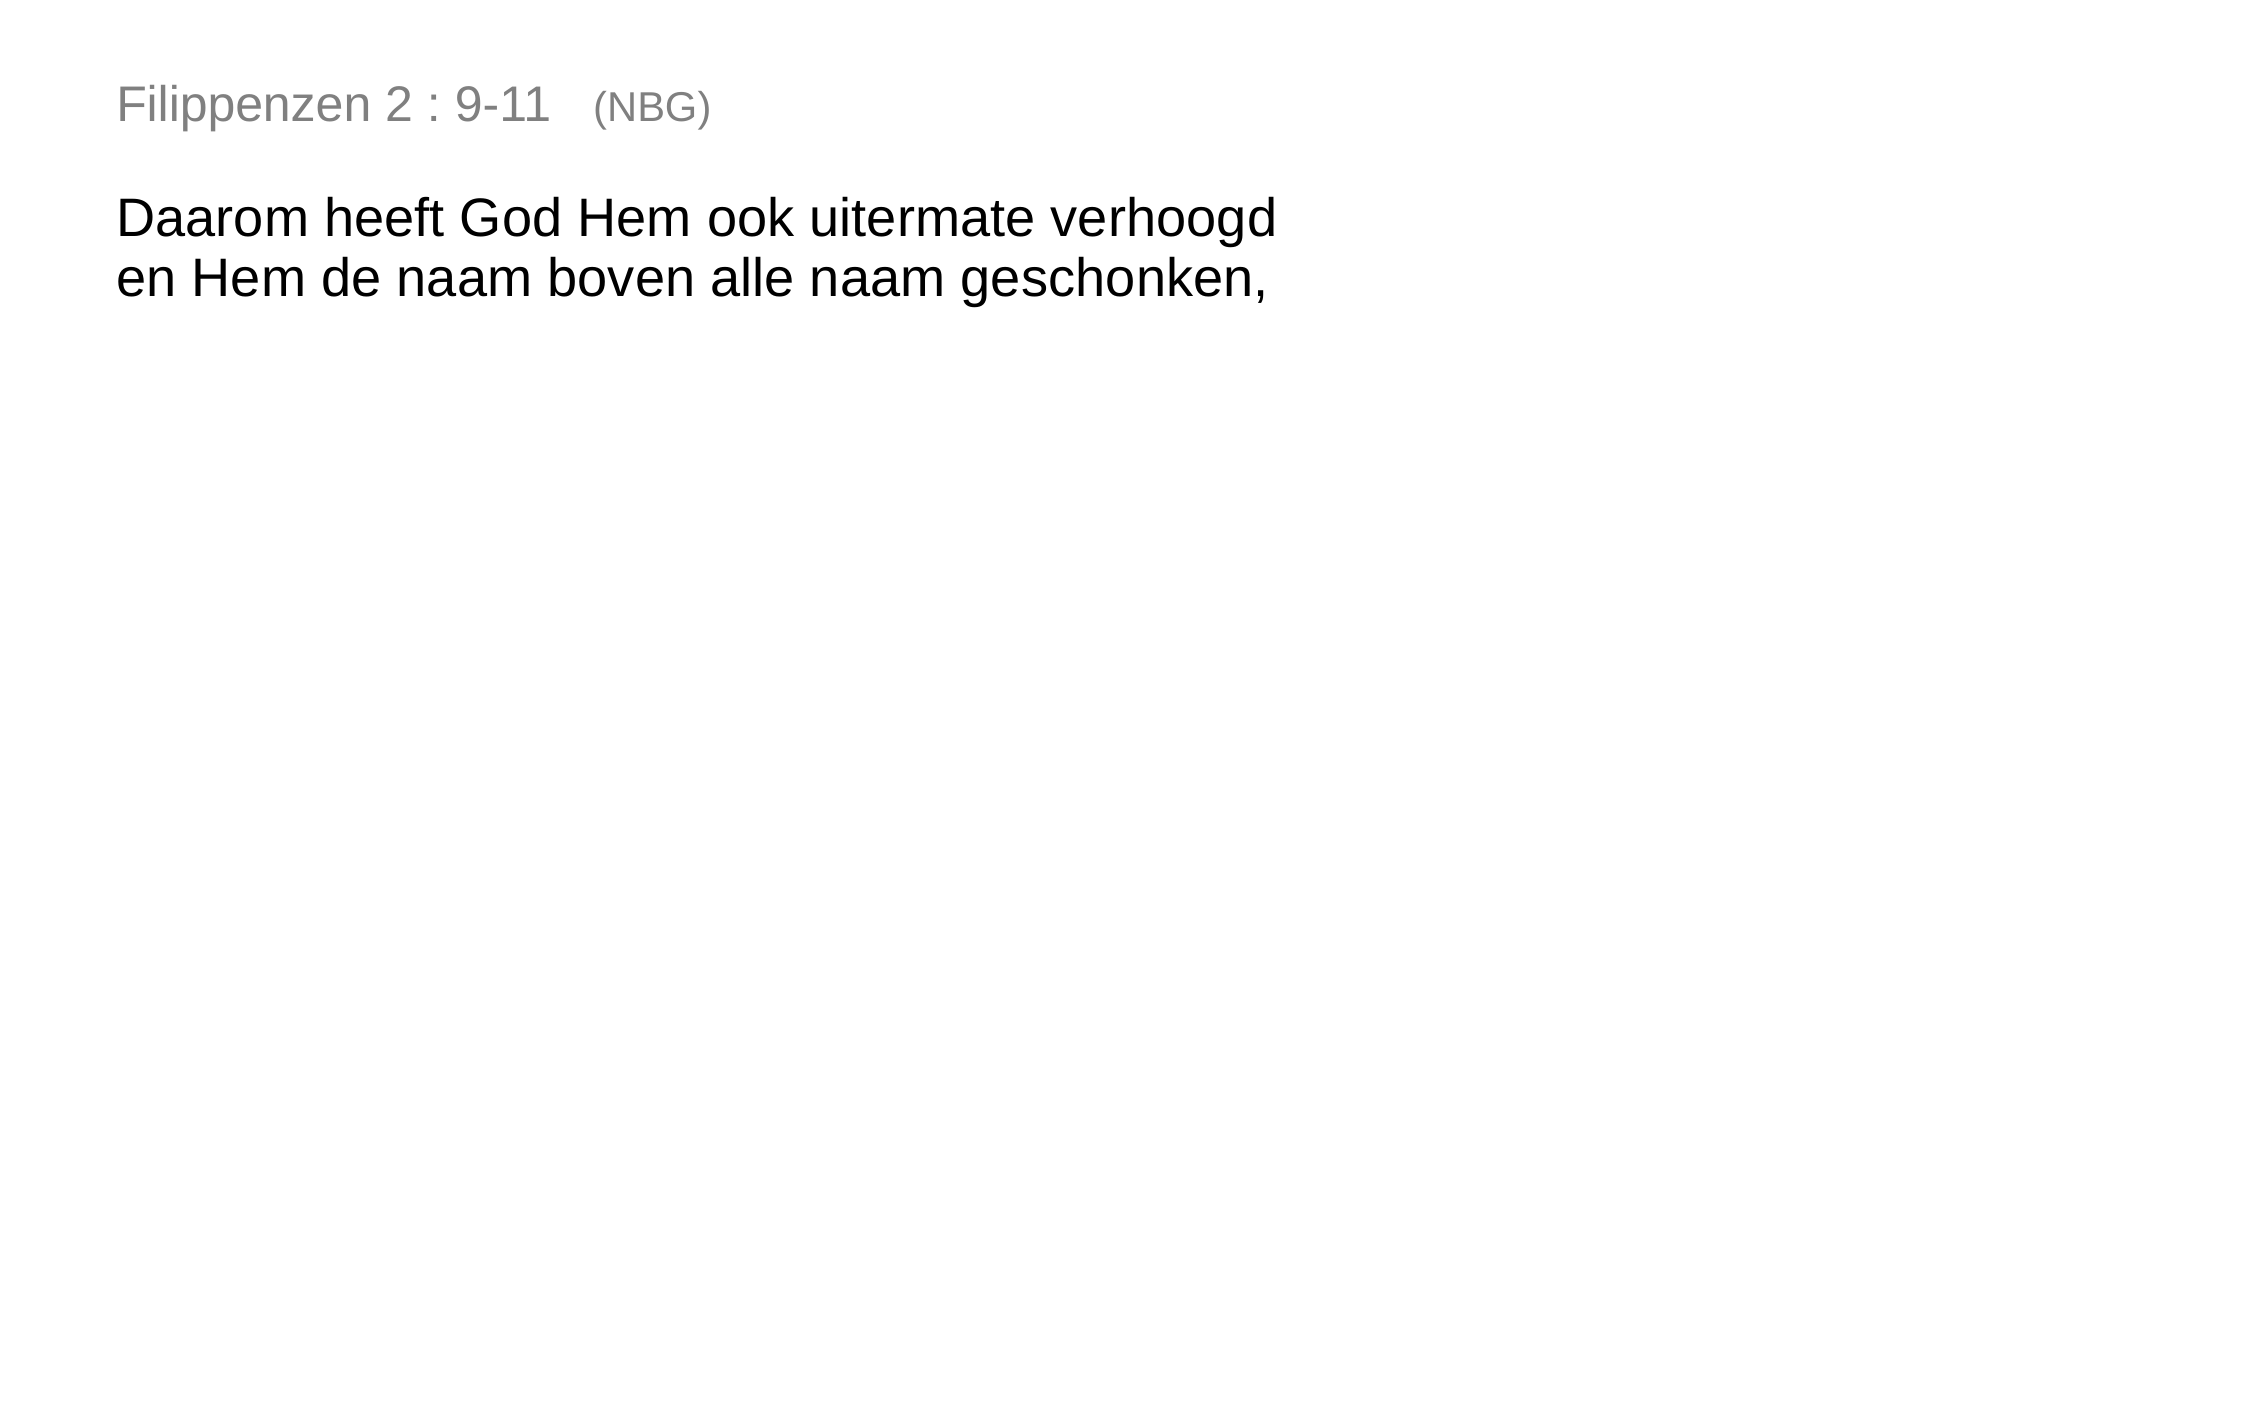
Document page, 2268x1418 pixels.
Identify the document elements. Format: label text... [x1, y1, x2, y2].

text_box Filippenzen 2 : 9-11 (NBG) Daarom heeft God Hem ook uitermate verhoogd en Hem de naam boven alle naam geschonken, [101, 68, 2112, 645]
